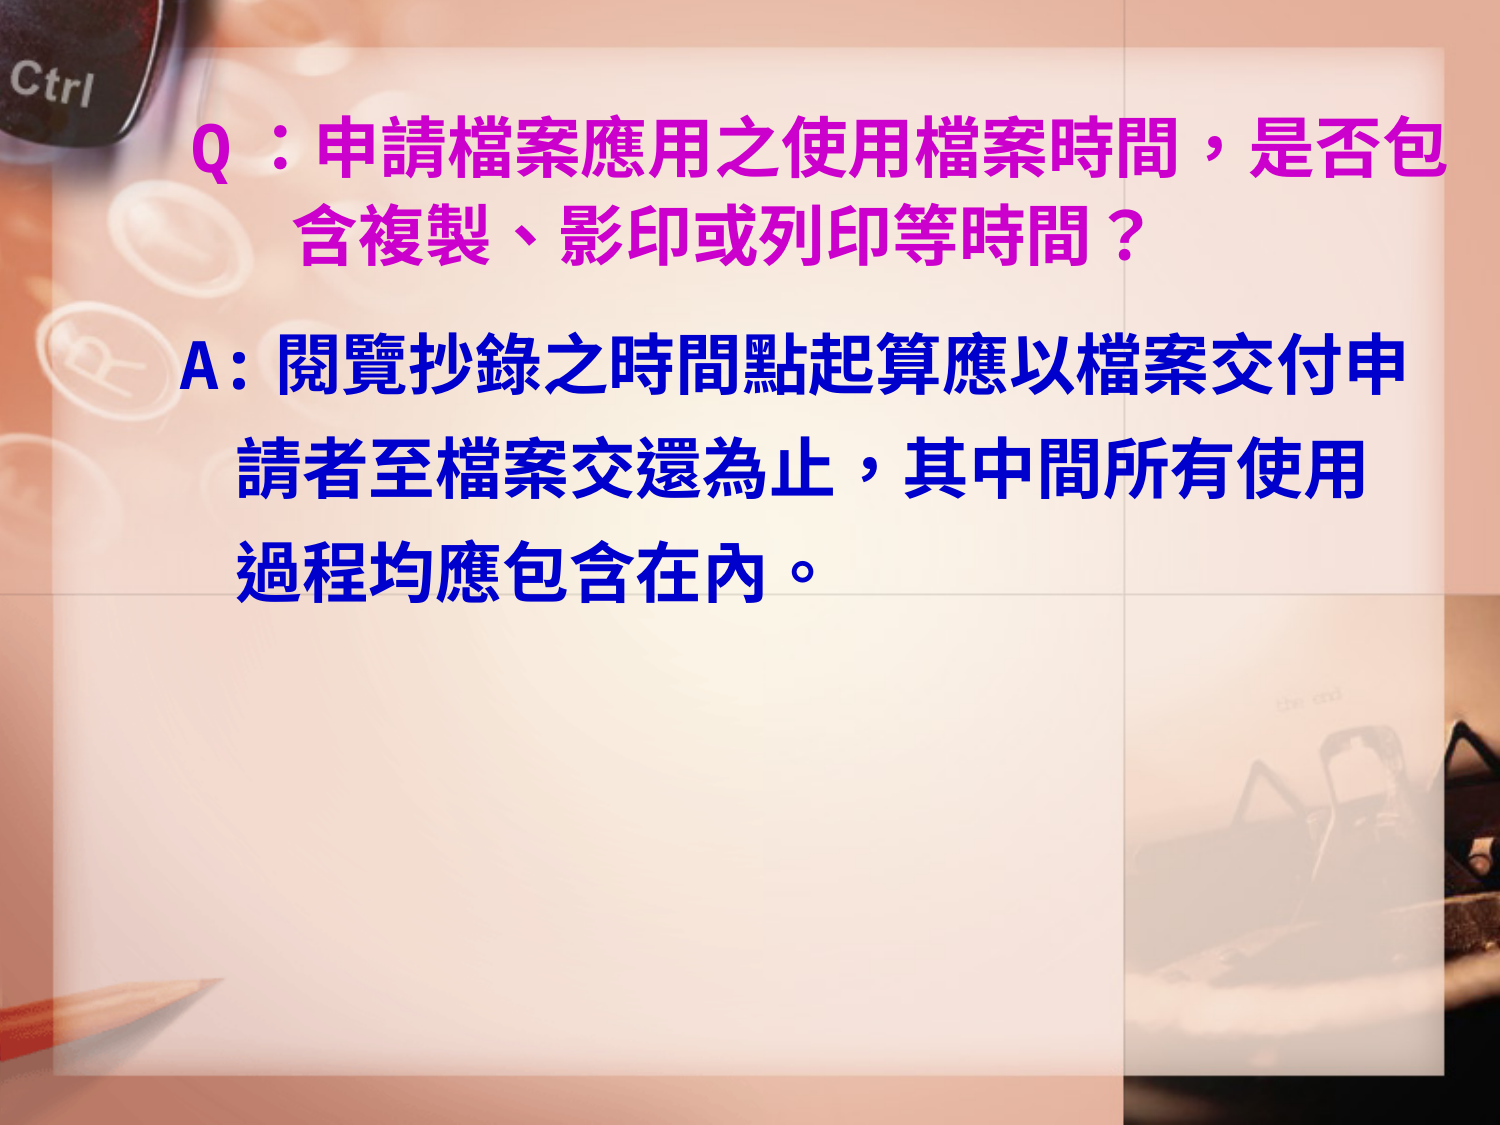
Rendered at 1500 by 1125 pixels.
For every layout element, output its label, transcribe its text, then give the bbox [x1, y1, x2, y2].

title Q：申請檔案應用之使用檔案時間，是否包 含複製、影印或列印等時間？ [176, 90, 1466, 282]
list A:閱覽抄錄之時間點起算應以檔案交付申請者至檔案交還為止，其中間所有使用過程均應包含在內。 [107, 290, 1436, 1035]
